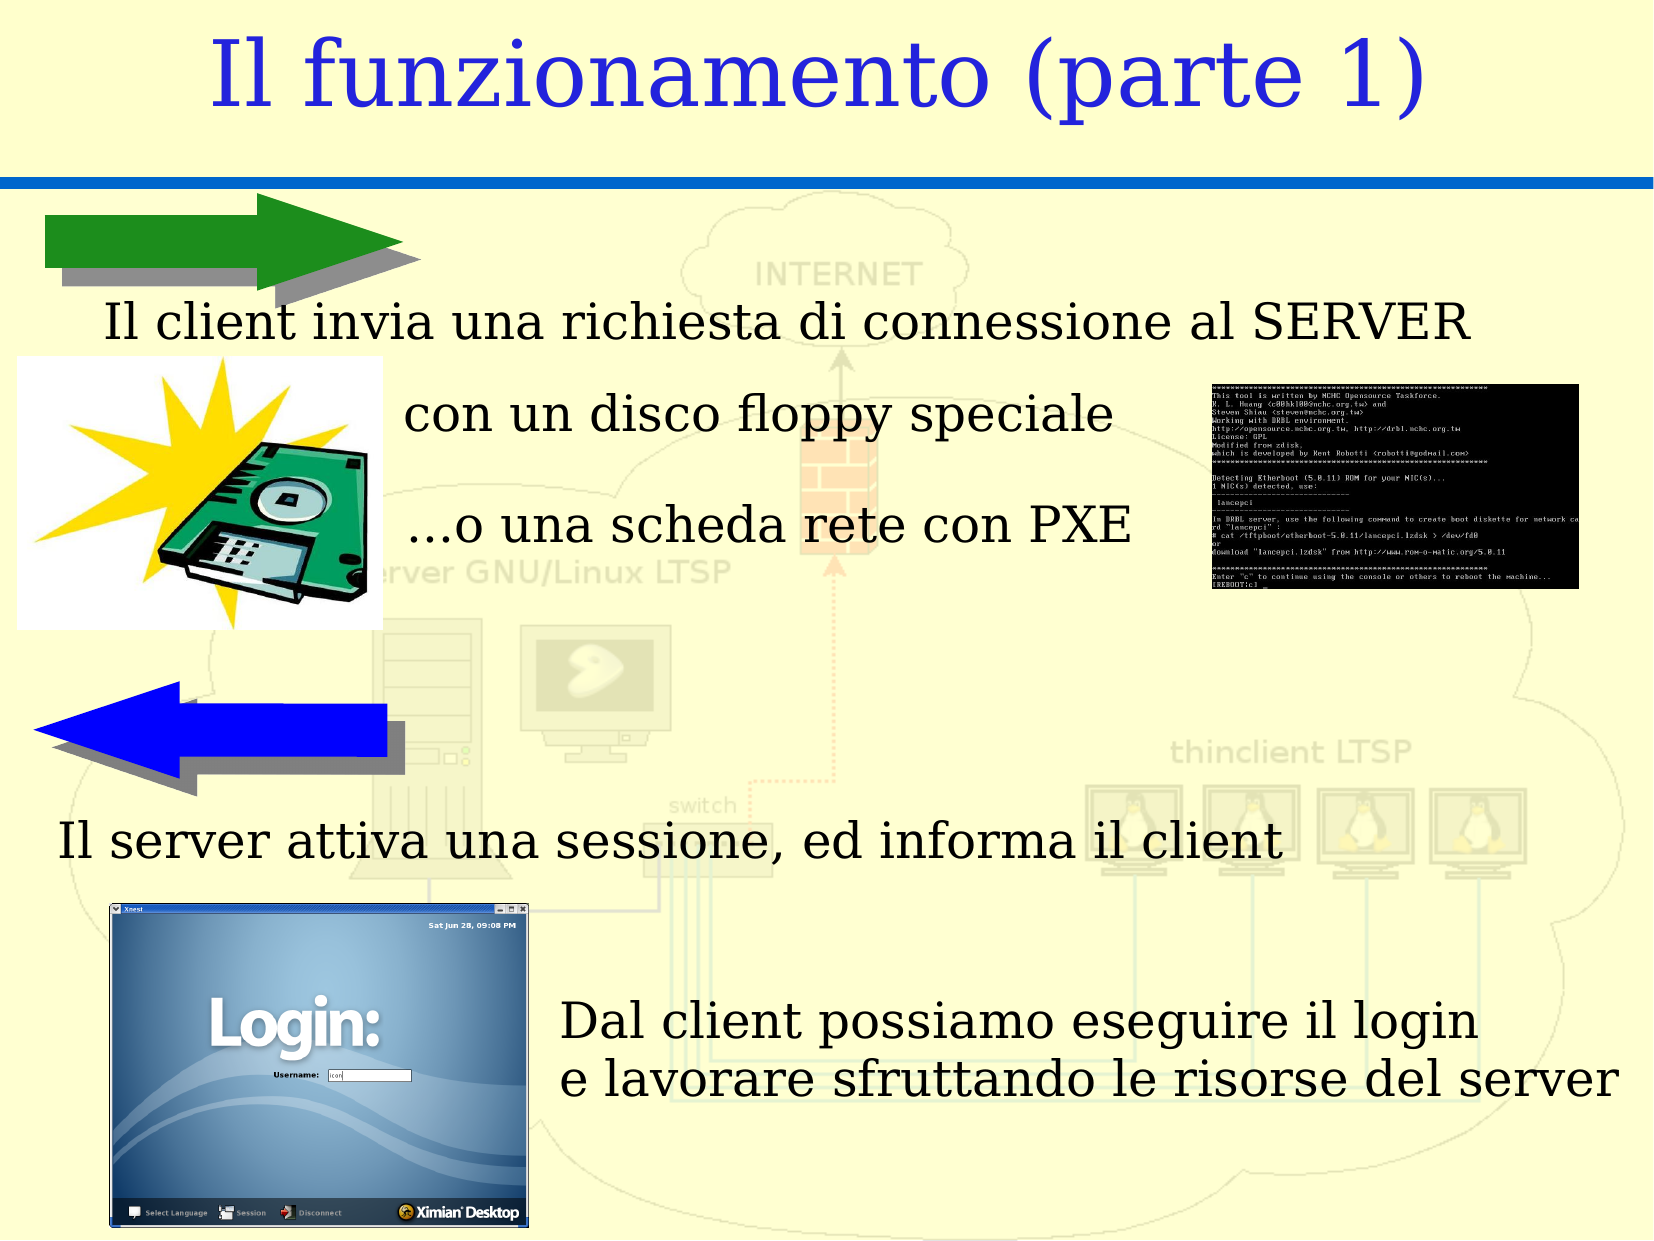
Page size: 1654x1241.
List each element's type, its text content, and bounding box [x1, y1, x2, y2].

text_box Dal client possiamo eseguire il login e lavorare sfruttando le risorse del server [559, 991, 1621, 1167]
text_box ...o una scheda rete con PXE [406, 496, 1212, 555]
text_box Il server attiva una sessione, ed informa il client [57, 812, 1285, 871]
title Il funzionamento (parte 1) [113, 0, 1526, 153]
text_box [46, 355, 1419, 440]
text_box Il client invia una richiesta di connessione al SERVER [103, 293, 1471, 352]
text_box con un disco floppy speciale [403, 385, 1147, 444]
picture [0, 189, 1654, 1241]
